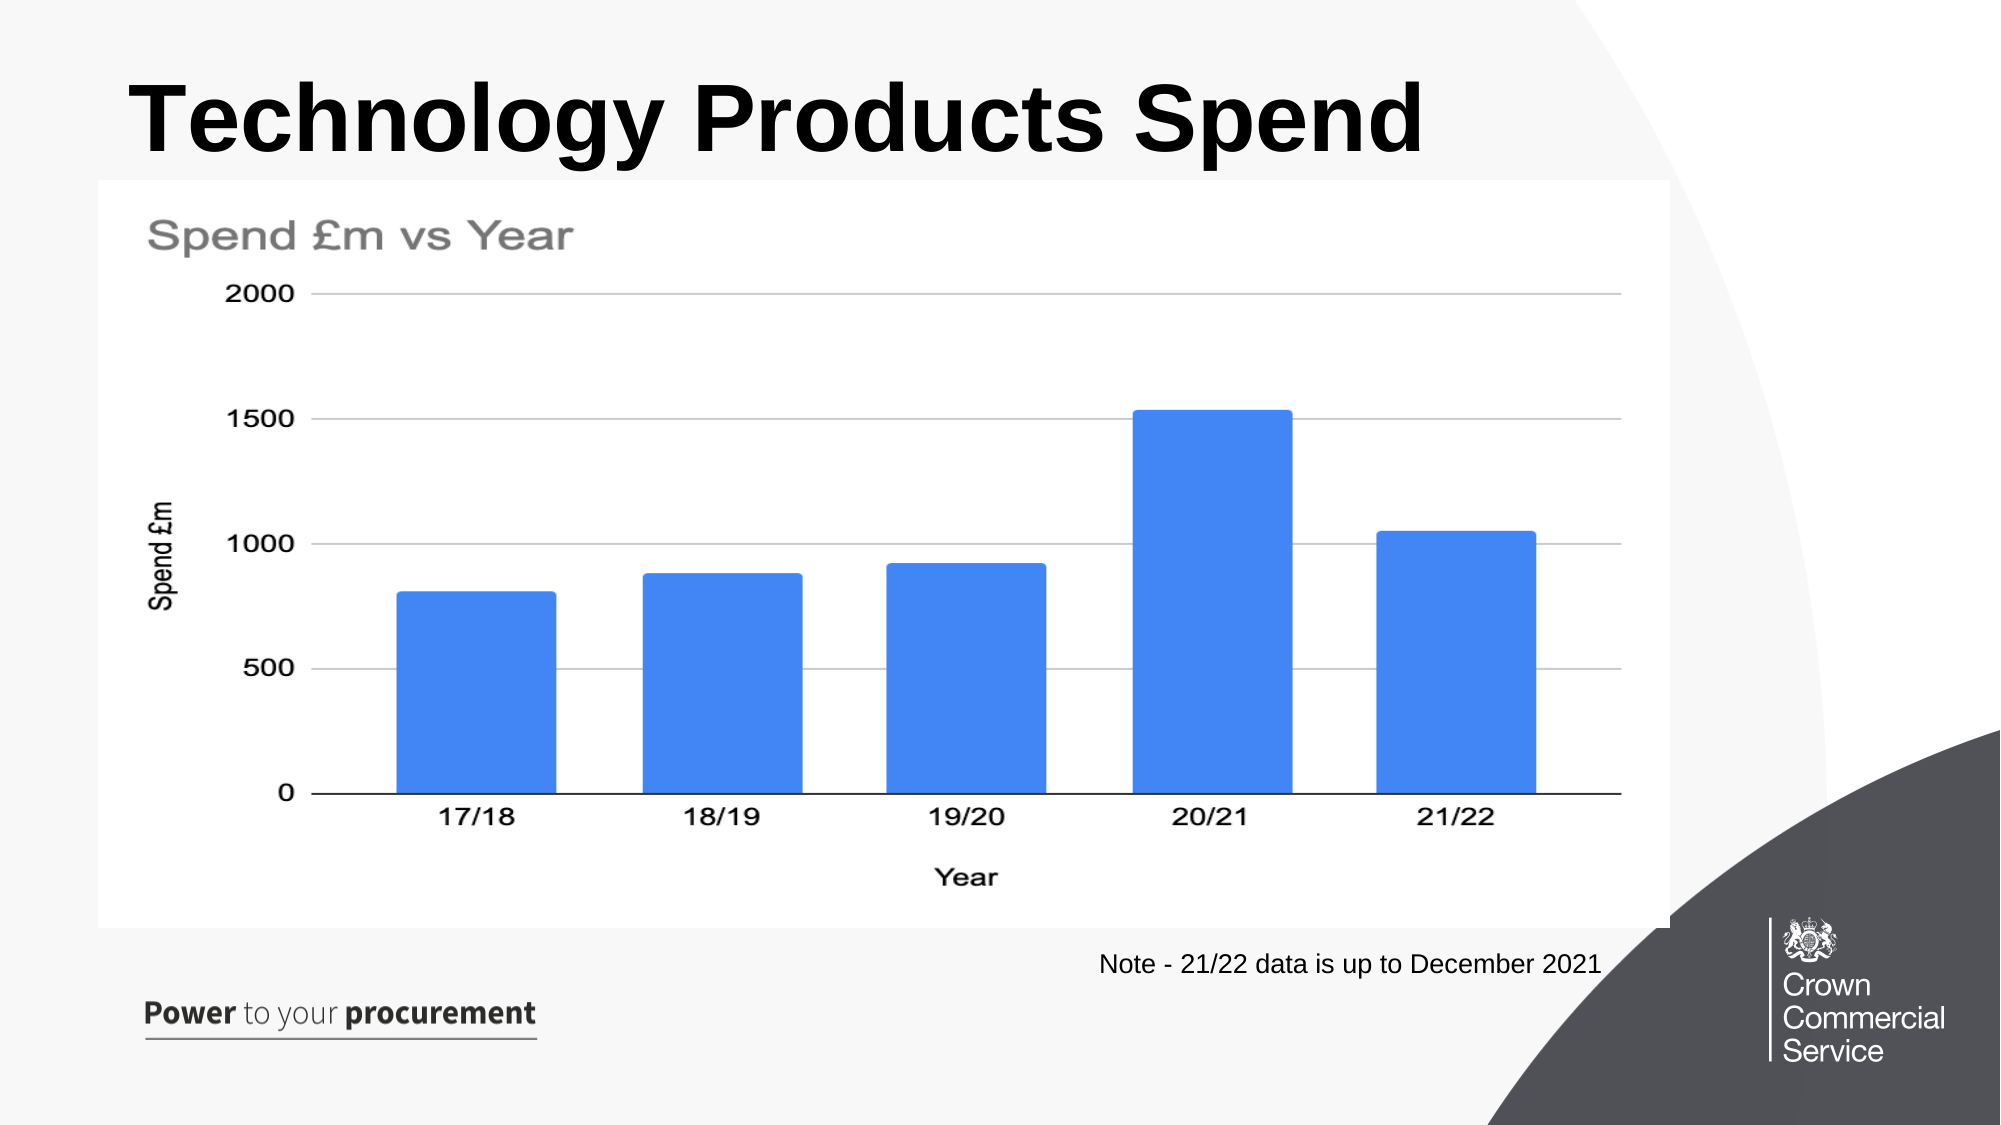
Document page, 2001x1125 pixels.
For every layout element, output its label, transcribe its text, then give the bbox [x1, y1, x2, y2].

title Technology Products Spend [128, 55, 1922, 194]
subtitle Note - 21/22 data is up to December 2021 [1024, 946, 1655, 1006]
picture [98, 180, 1670, 928]
